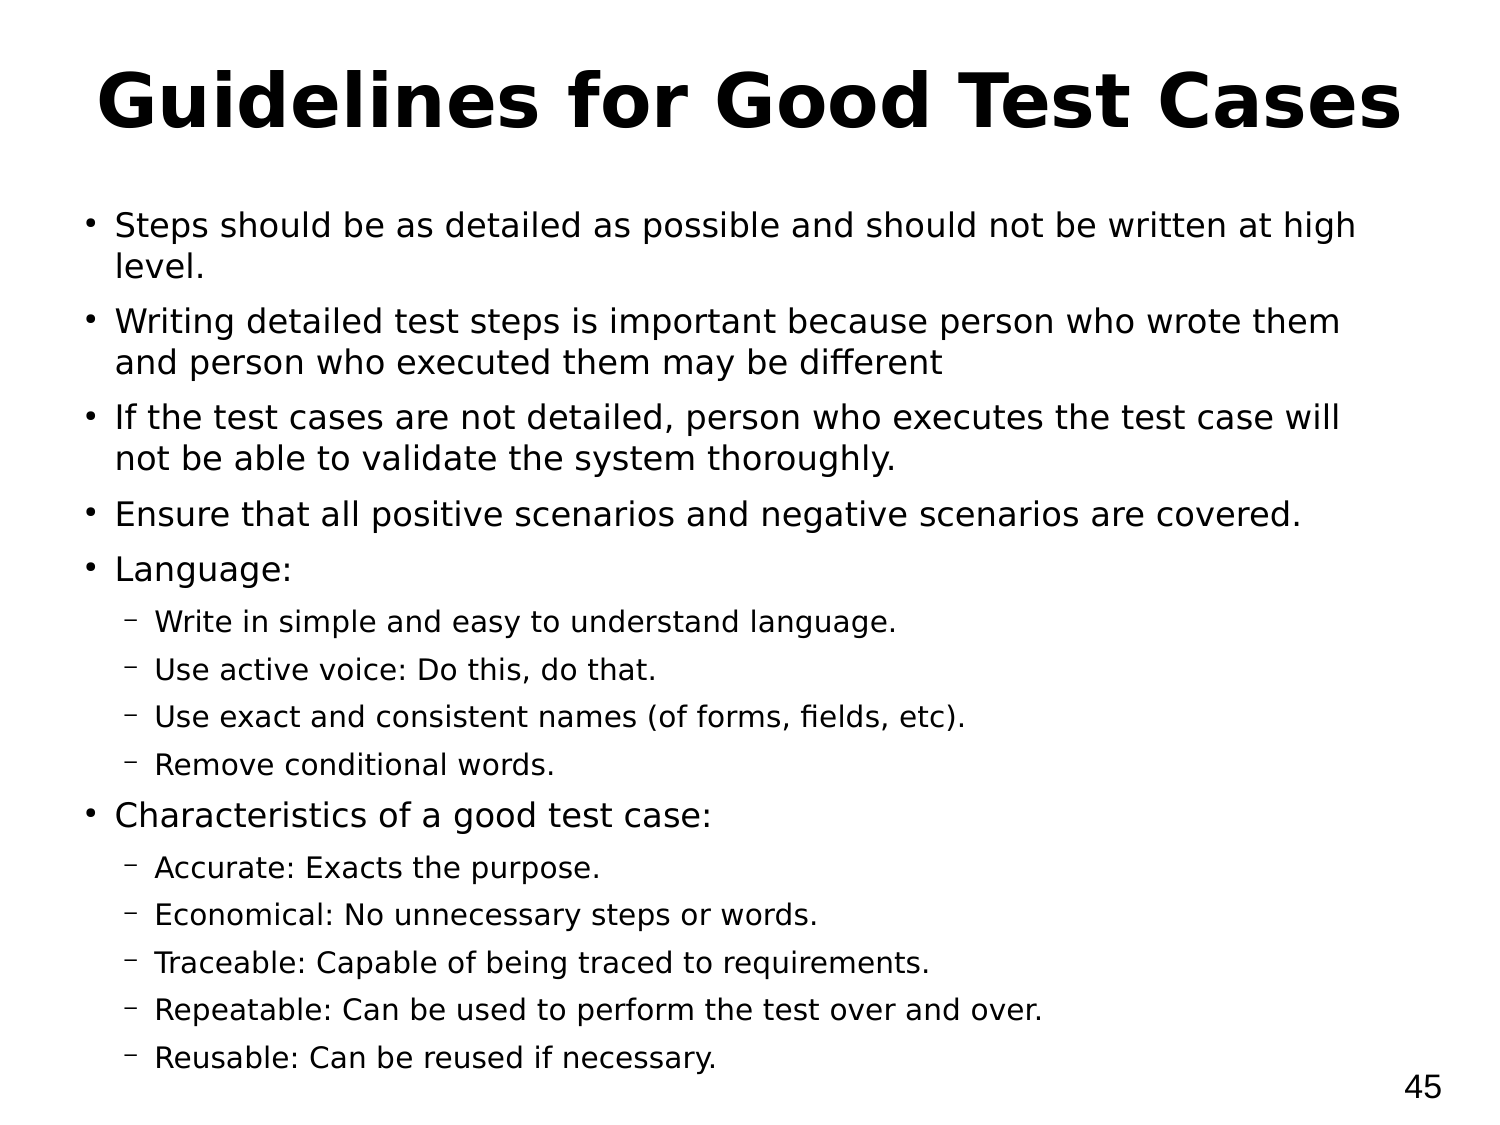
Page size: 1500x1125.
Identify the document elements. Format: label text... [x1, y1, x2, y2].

list Steps should be as detailed as possible and should not be written at high level. Writing detailed test steps is important because person who wrote them and person who executed them may be different If the test cases are not detailed, person who executes the test case will not be able to validate the system thoroughly. Ensure that all positive scenarios and negative scenarios are covered. Language: Write in simple and easy to understand language. Use active voice: Do this, do that. Use exact and consistent names (of forms, fields, etc). Remove conditional words. Characteristics of a good test case: Accurate: Exacts the purpose. Economical: No unnecessary steps or words. Traceable: Capable of being traced to requirements. Repeatable: Can be used to perform the test over and over. Reusable: Can be reused if necessary. [75, 204, 1395, 1075]
title Guidelines for Good Test Cases [75, 44, 1425, 177]
